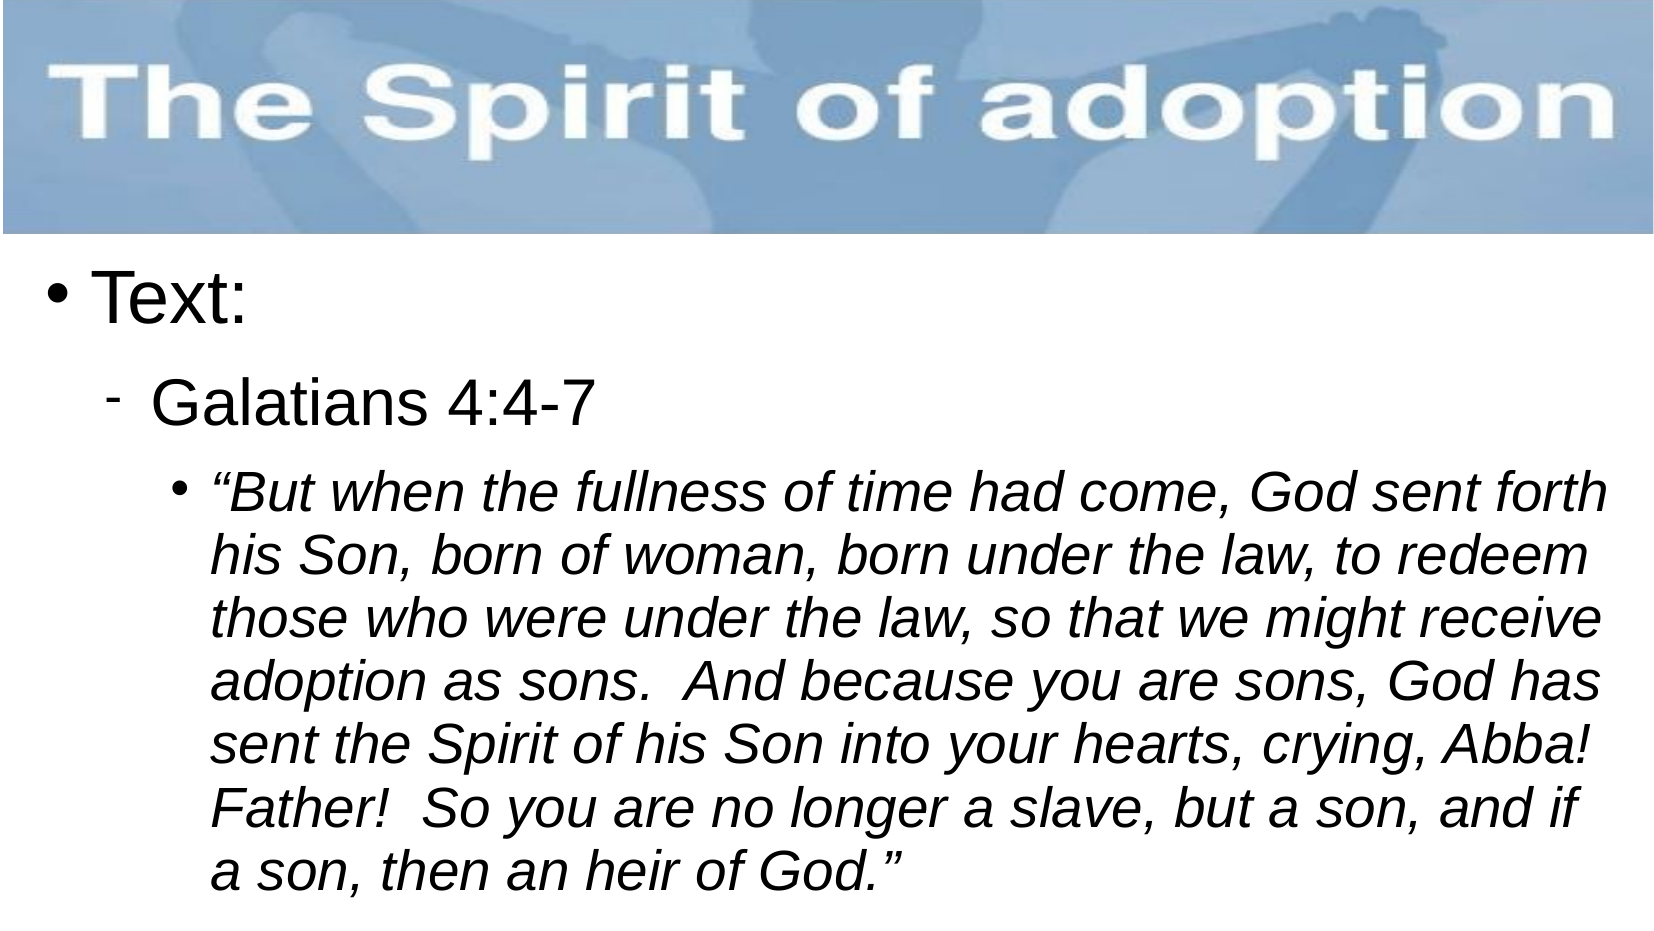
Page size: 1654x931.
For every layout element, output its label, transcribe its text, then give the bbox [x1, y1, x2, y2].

picture [0, 0, 1654, 234]
text_box Text: Galatians 4:4-7 “But when the fullness of time had come, God sent forth his Son, born of woman, born under the law, to redeem those who were under the law, so that we might receive adoption as sons. And because you are sons, God has sent the Spirit of his Son into your hearts, crying, Abba! Father! So you are no longer a slave, but a son, and if a son, then an heir of God.” [29, 254, 1620, 915]
